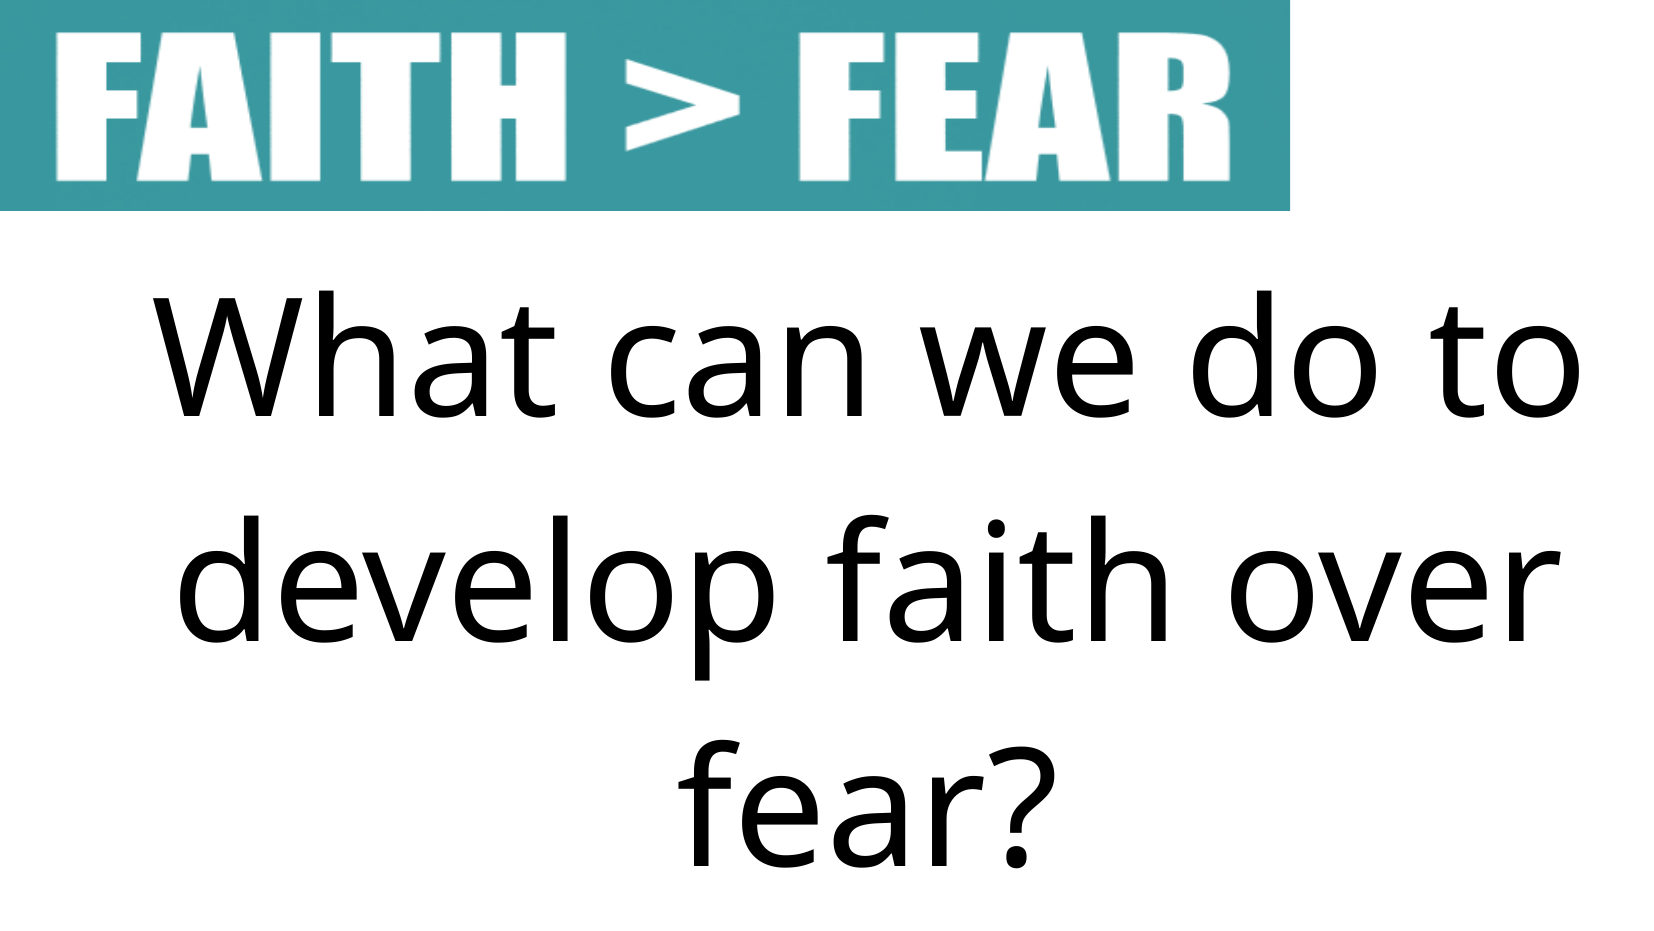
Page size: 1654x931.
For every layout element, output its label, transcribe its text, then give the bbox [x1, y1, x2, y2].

list What can we do to develop faith over fear? [30, 240, 1636, 916]
picture [0, 0, 1291, 211]
